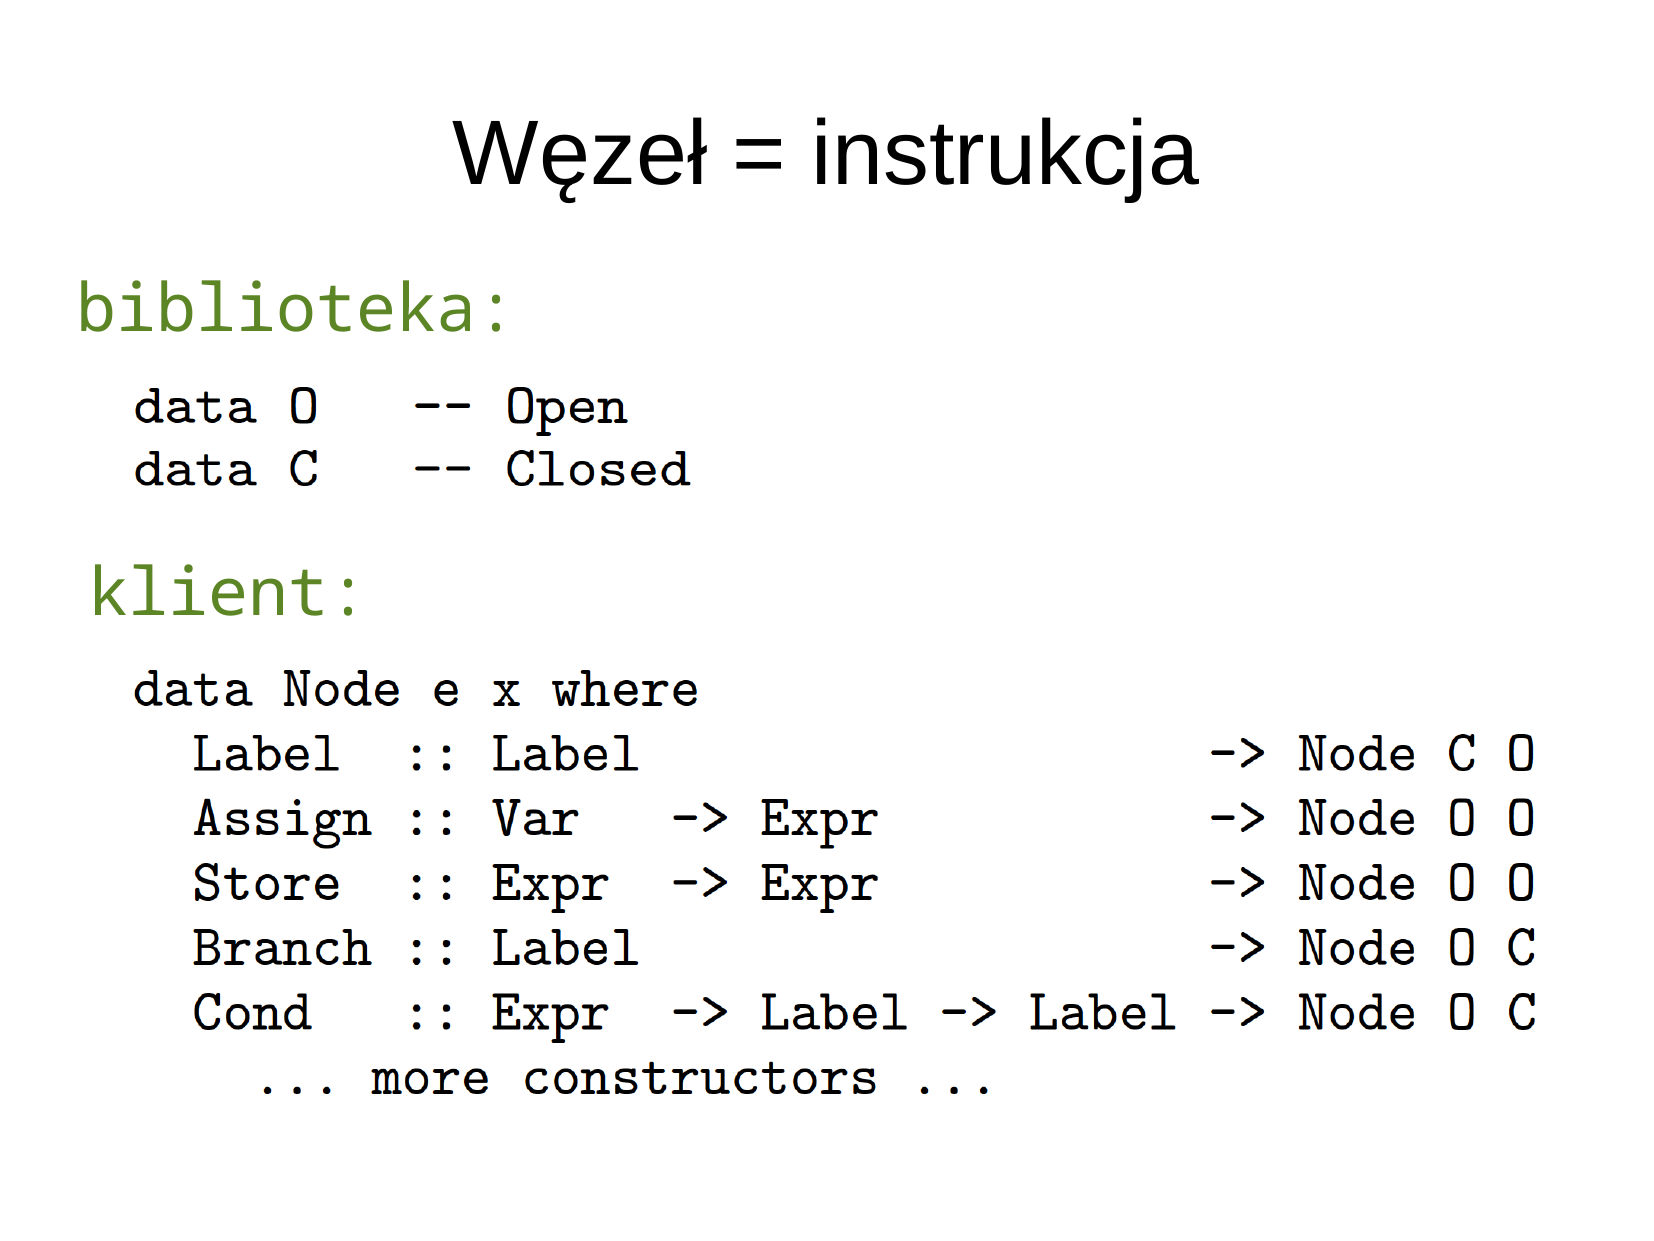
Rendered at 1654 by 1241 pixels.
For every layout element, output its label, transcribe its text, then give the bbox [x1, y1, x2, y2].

text_box biblioteka: [59, 250, 535, 355]
title Węzeł = instrukcja [82, 49, 1571, 257]
picture [112, 643, 1560, 1118]
text_box klient: [70, 533, 455, 638]
picture [118, 371, 739, 520]
